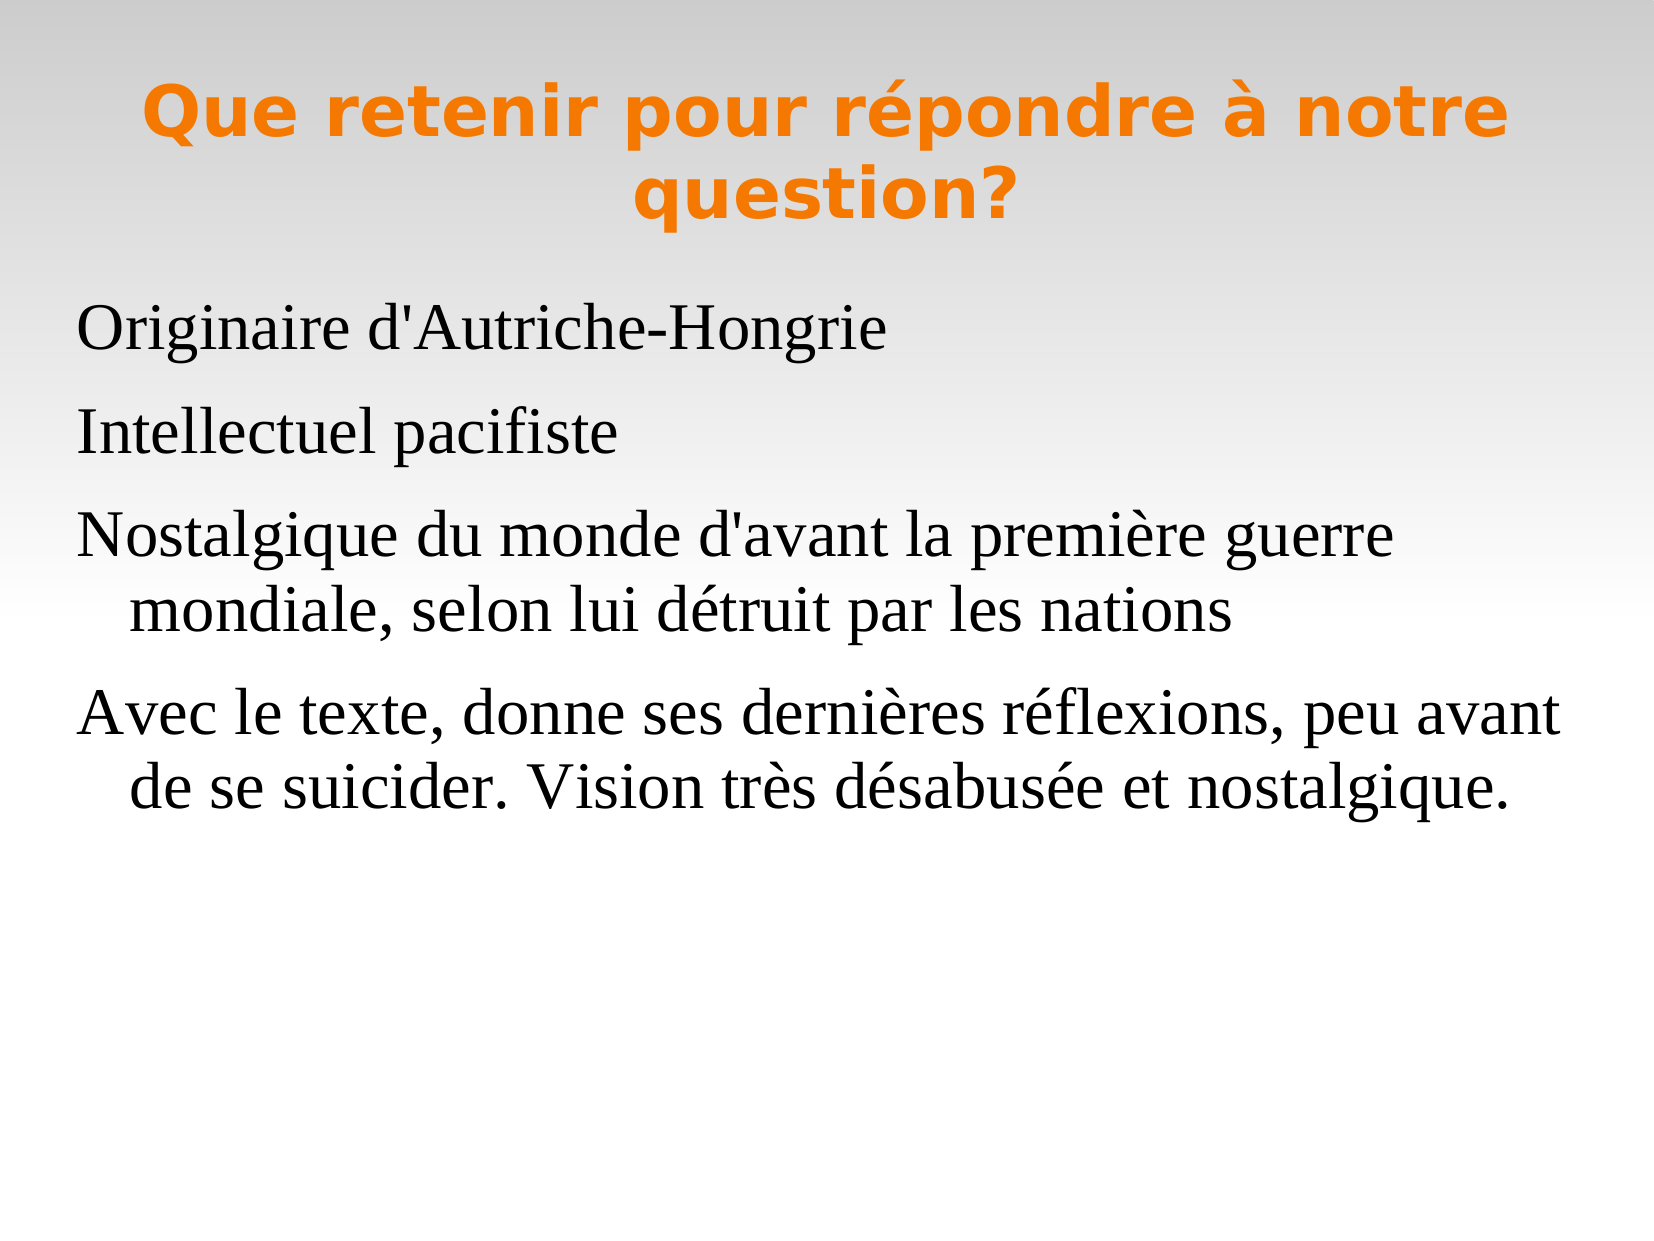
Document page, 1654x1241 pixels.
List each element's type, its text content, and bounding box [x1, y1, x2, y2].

title Que retenir pour répondre à notre question? [82, 56, 1571, 250]
list Originaire d'Autriche-Hongrie Intellectuel pacifiste Nostalgique du monde d'avant la première guerre mondiale, selon lui détruit par les nations Avec le texte, donne ses dernières réflexions, peu avant de se suicider. Vision très désabusée et nostalgique. [59, 290, 1572, 1094]
